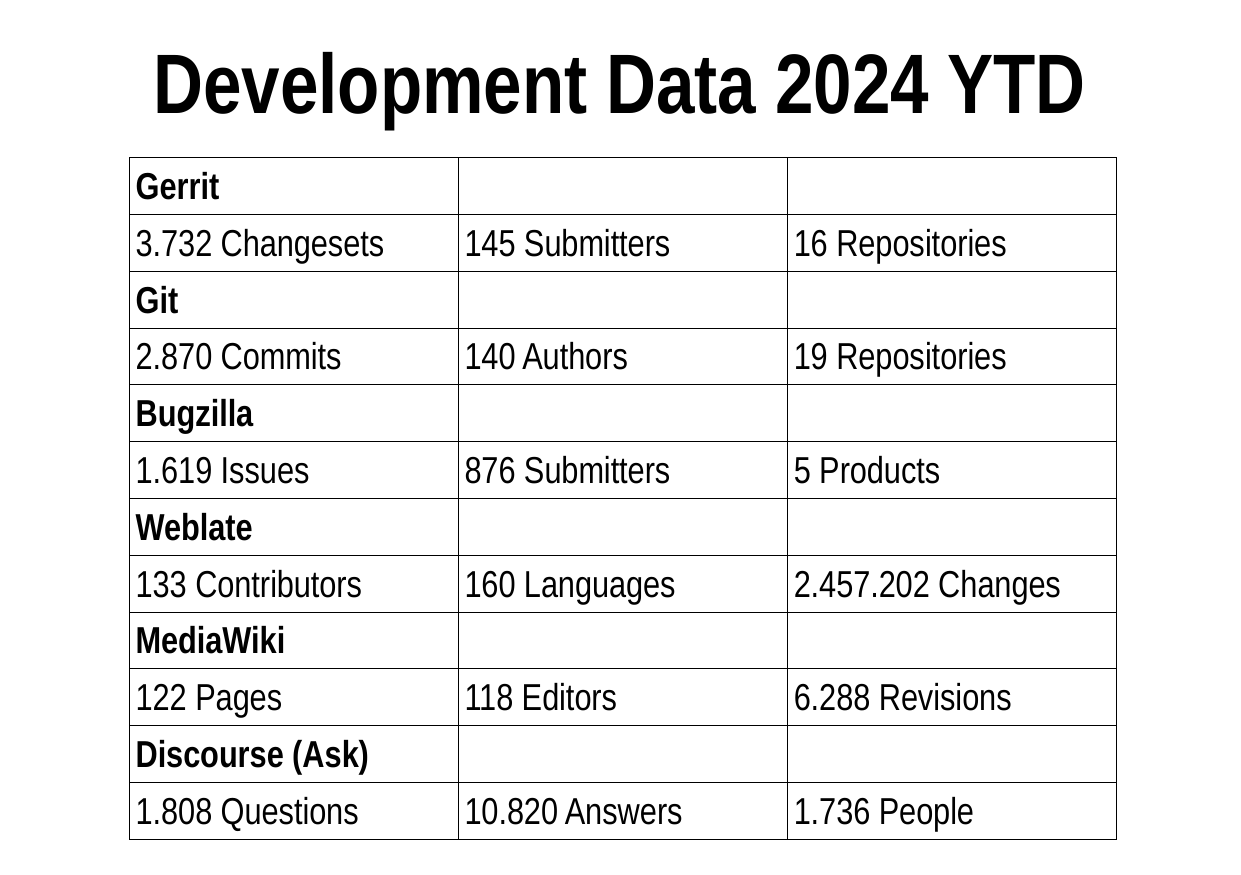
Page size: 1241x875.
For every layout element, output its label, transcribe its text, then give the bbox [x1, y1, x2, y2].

table_cell MediaWiki [130, 613, 458, 668]
table_header [459, 158, 787, 214]
table_cell 1.619 Issues [130, 442, 458, 498]
table_cell Bugzilla [130, 385, 458, 441]
table_cell Discourse (Ask) [130, 726, 458, 782]
table_cell 160 Languages [459, 556, 787, 612]
table_cell 118 Editors [459, 669, 787, 725]
table_cell 2.457.202 Changes [788, 556, 1116, 612]
table_header [788, 158, 1116, 214]
table_cell Git [130, 272, 458, 328]
table_cell 2.870 Commits [130, 329, 458, 384]
table_cell [459, 272, 787, 328]
table_cell 145 Submitters [459, 215, 787, 271]
table_cell [788, 272, 1116, 328]
table_cell 10.820 Answers [459, 783, 787, 839]
table_cell 3.732 Changesets [130, 215, 458, 271]
table_cell Weblate [130, 499, 458, 555]
table_cell 122 Pages [130, 669, 458, 725]
table_cell [788, 726, 1116, 782]
table_cell [788, 499, 1116, 555]
table_cell 5 Products [788, 442, 1116, 498]
table_cell [459, 385, 787, 441]
table_cell 876 Submitters [459, 442, 787, 498]
table_cell 1.736 People [788, 783, 1116, 839]
table_cell 140 Authors [459, 329, 787, 384]
table_cell [459, 726, 787, 782]
table_cell 19 Repositories [788, 329, 1116, 384]
table_cell [788, 385, 1116, 441]
table_cell 16 Repositories [788, 215, 1116, 271]
table_cell 6.288 Revisions [788, 669, 1116, 725]
table_cell [459, 613, 787, 668]
title Development Data 2024 YTD [11, 12, 1229, 155]
table_cell [788, 613, 1116, 668]
table_cell 1.808 Questions [130, 783, 458, 839]
table_header Gerrit [130, 158, 458, 214]
table_cell [459, 499, 787, 555]
table_cell 133 Contributors [130, 556, 458, 612]
